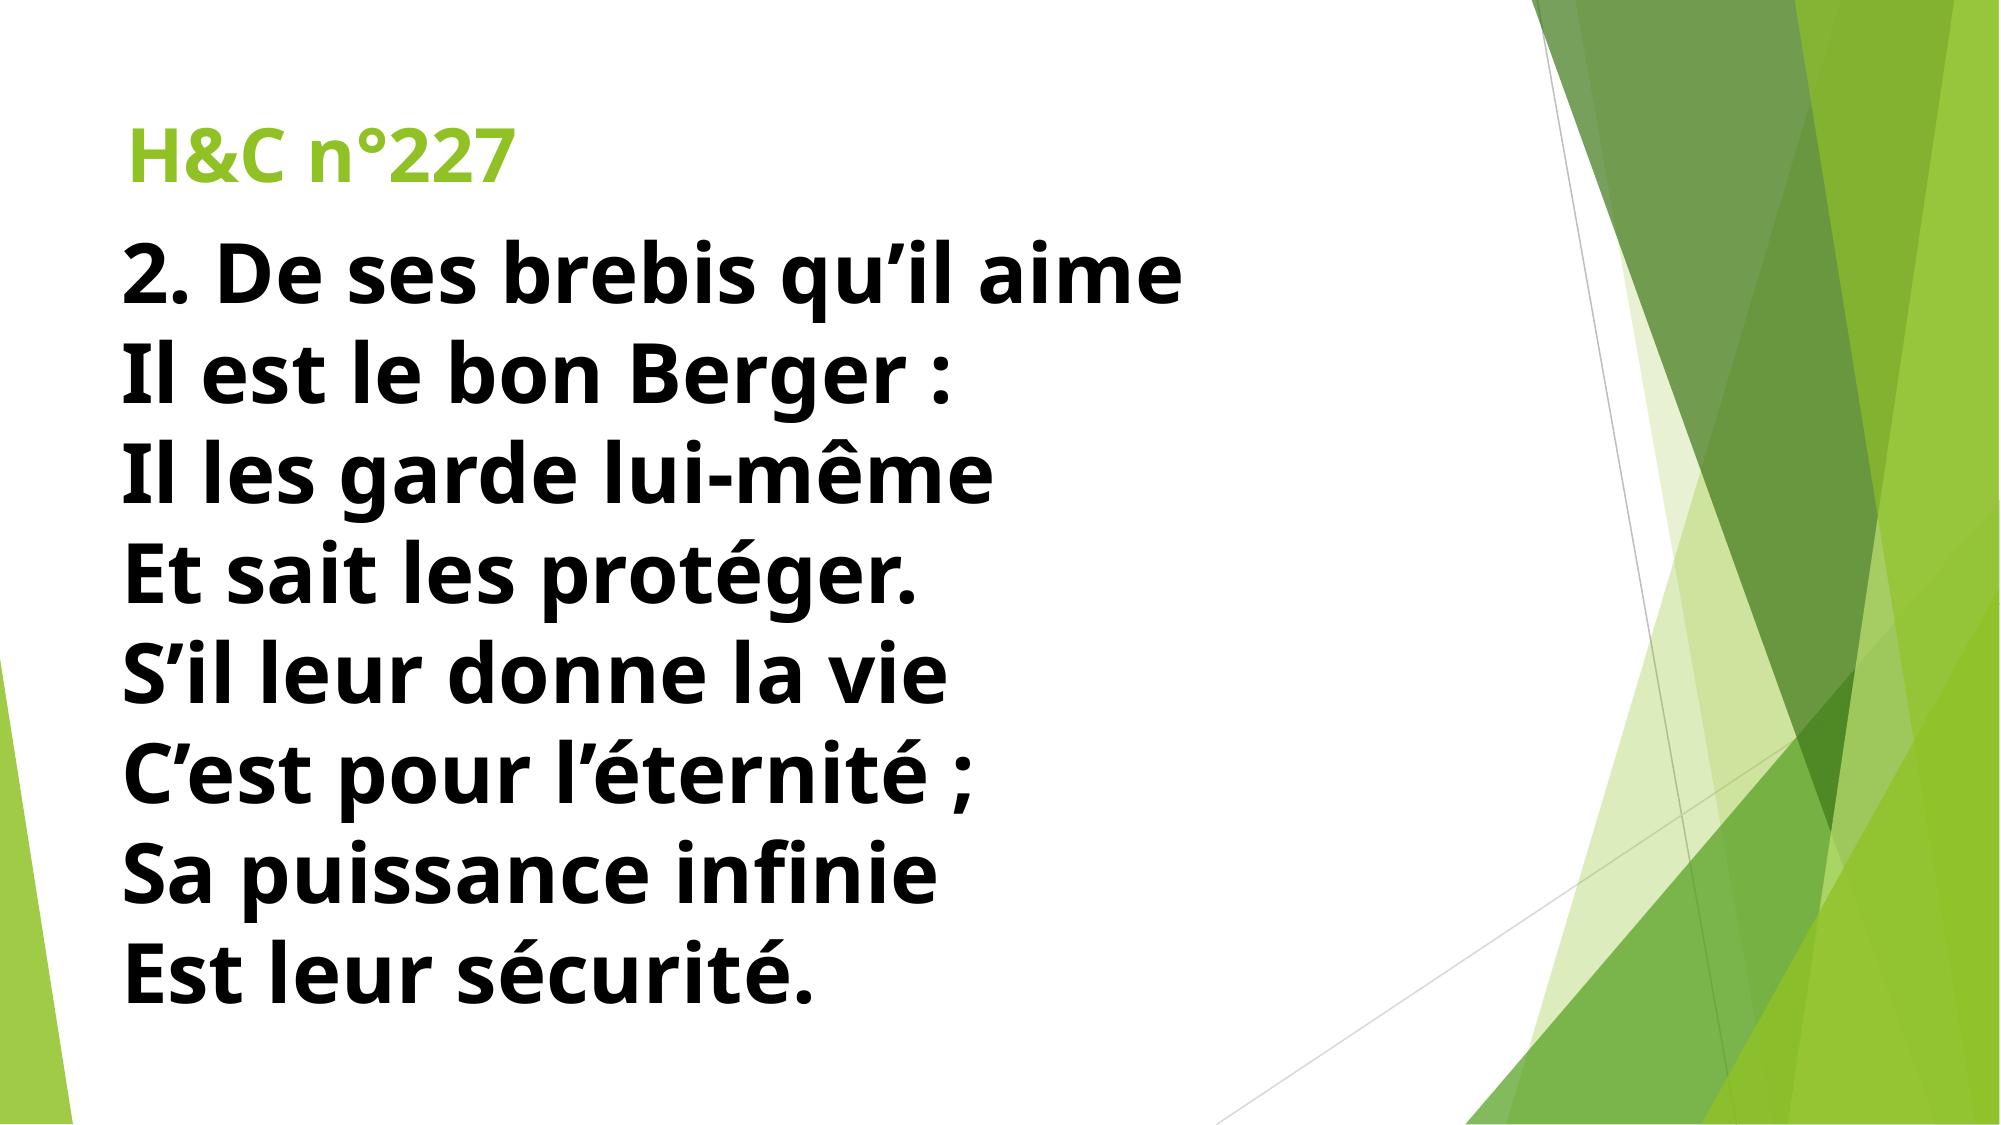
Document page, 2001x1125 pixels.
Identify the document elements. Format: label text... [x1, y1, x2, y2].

text_box 2. De ses brebis qu’il aime Il est le bon Berger : Il les garde lui-même Et sait les protéger. S’il leur donne la vie C’est pour l’éternité ; Sa puissance infinie Est leur sécurité. [106, 213, 1973, 1037]
text_box H&C n°227 [111, 99, 1522, 213]
